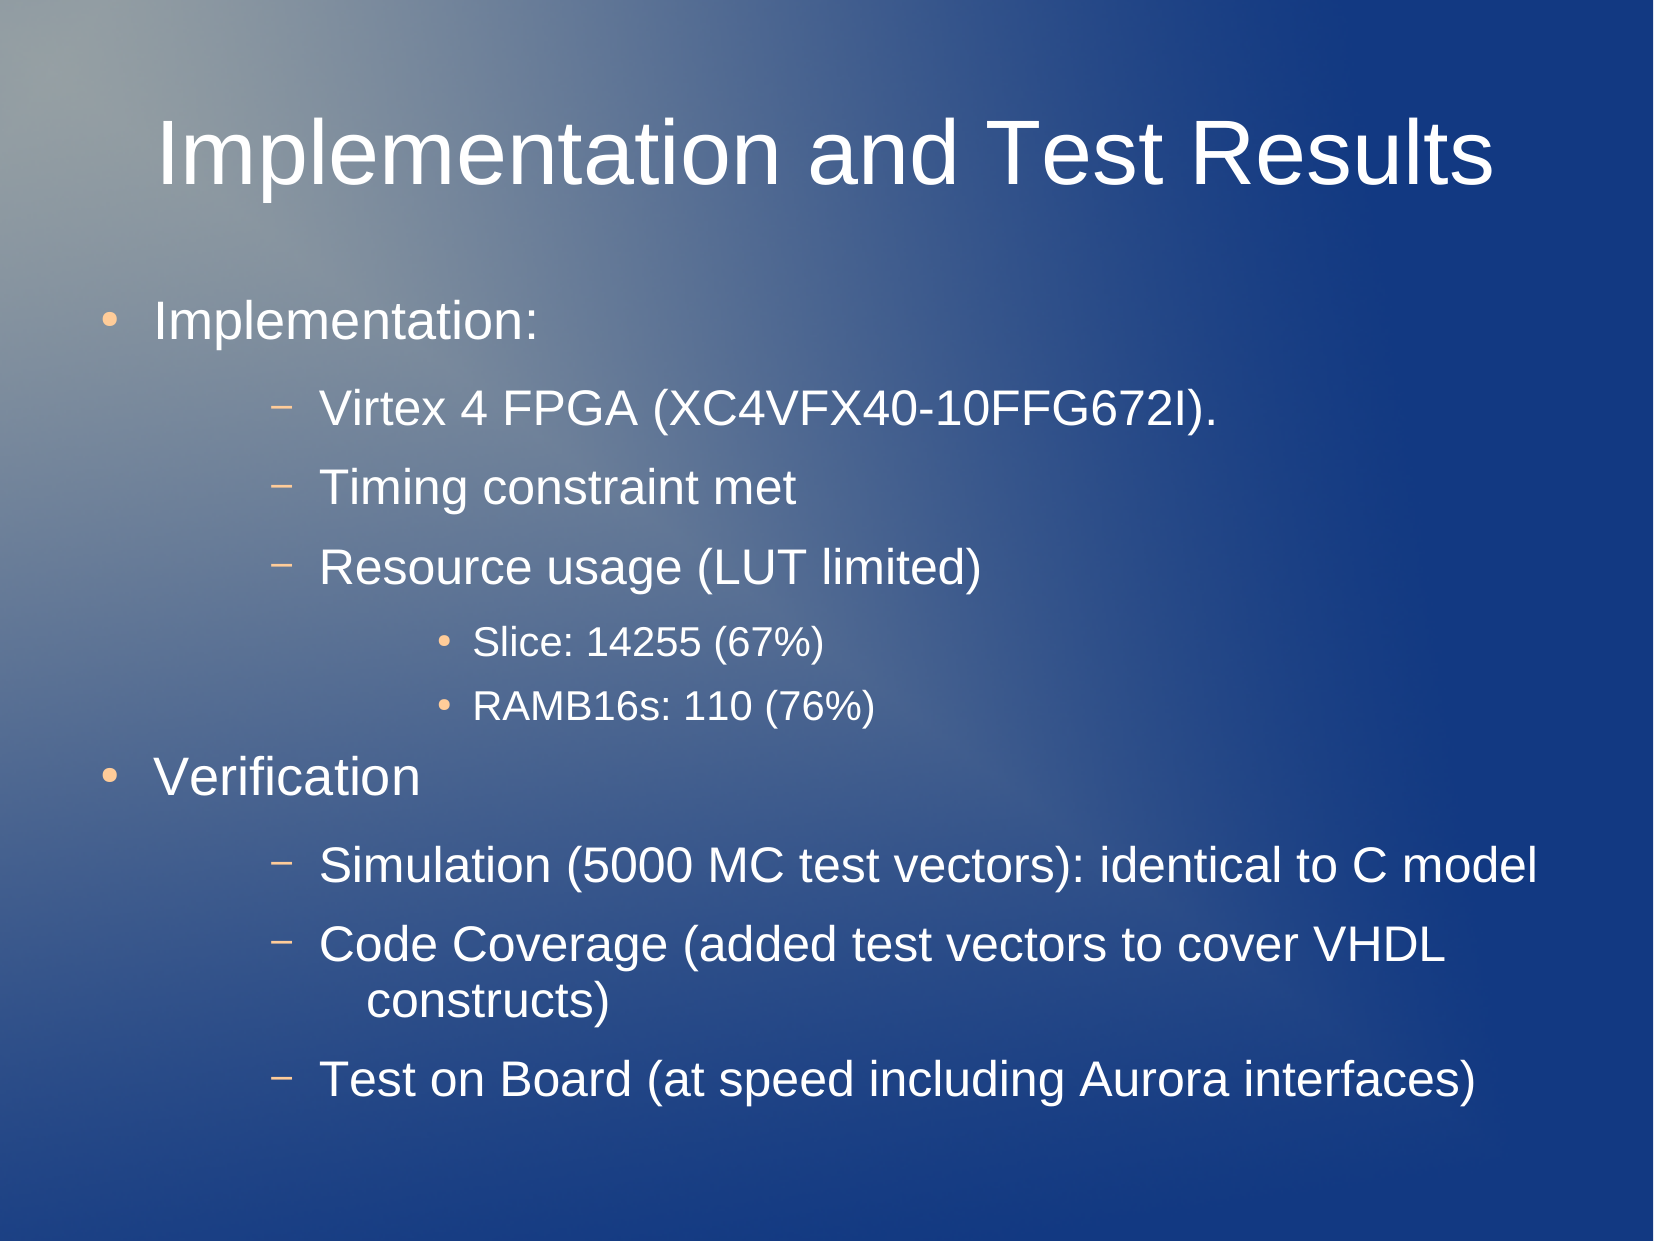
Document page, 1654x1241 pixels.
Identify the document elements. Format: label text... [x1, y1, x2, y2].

list Implementation: Virtex 4 FPGA (XC4VFX40-10FFG672I). Timing constraint met Resource usage (LUT limited) Slice: 14255 (67%) RAMB16s: 110 (76%) Verification Simulation (5000 MC test vectors): identical to C model Code Coverage (added test vectors to cover VHDL constructs) Test on Board (at speed including Aurora interfaces) [82, 290, 1571, 1131]
title Implementation and Test Results [82, 49, 1571, 257]
picture [0, 0, 1654, 1241]
